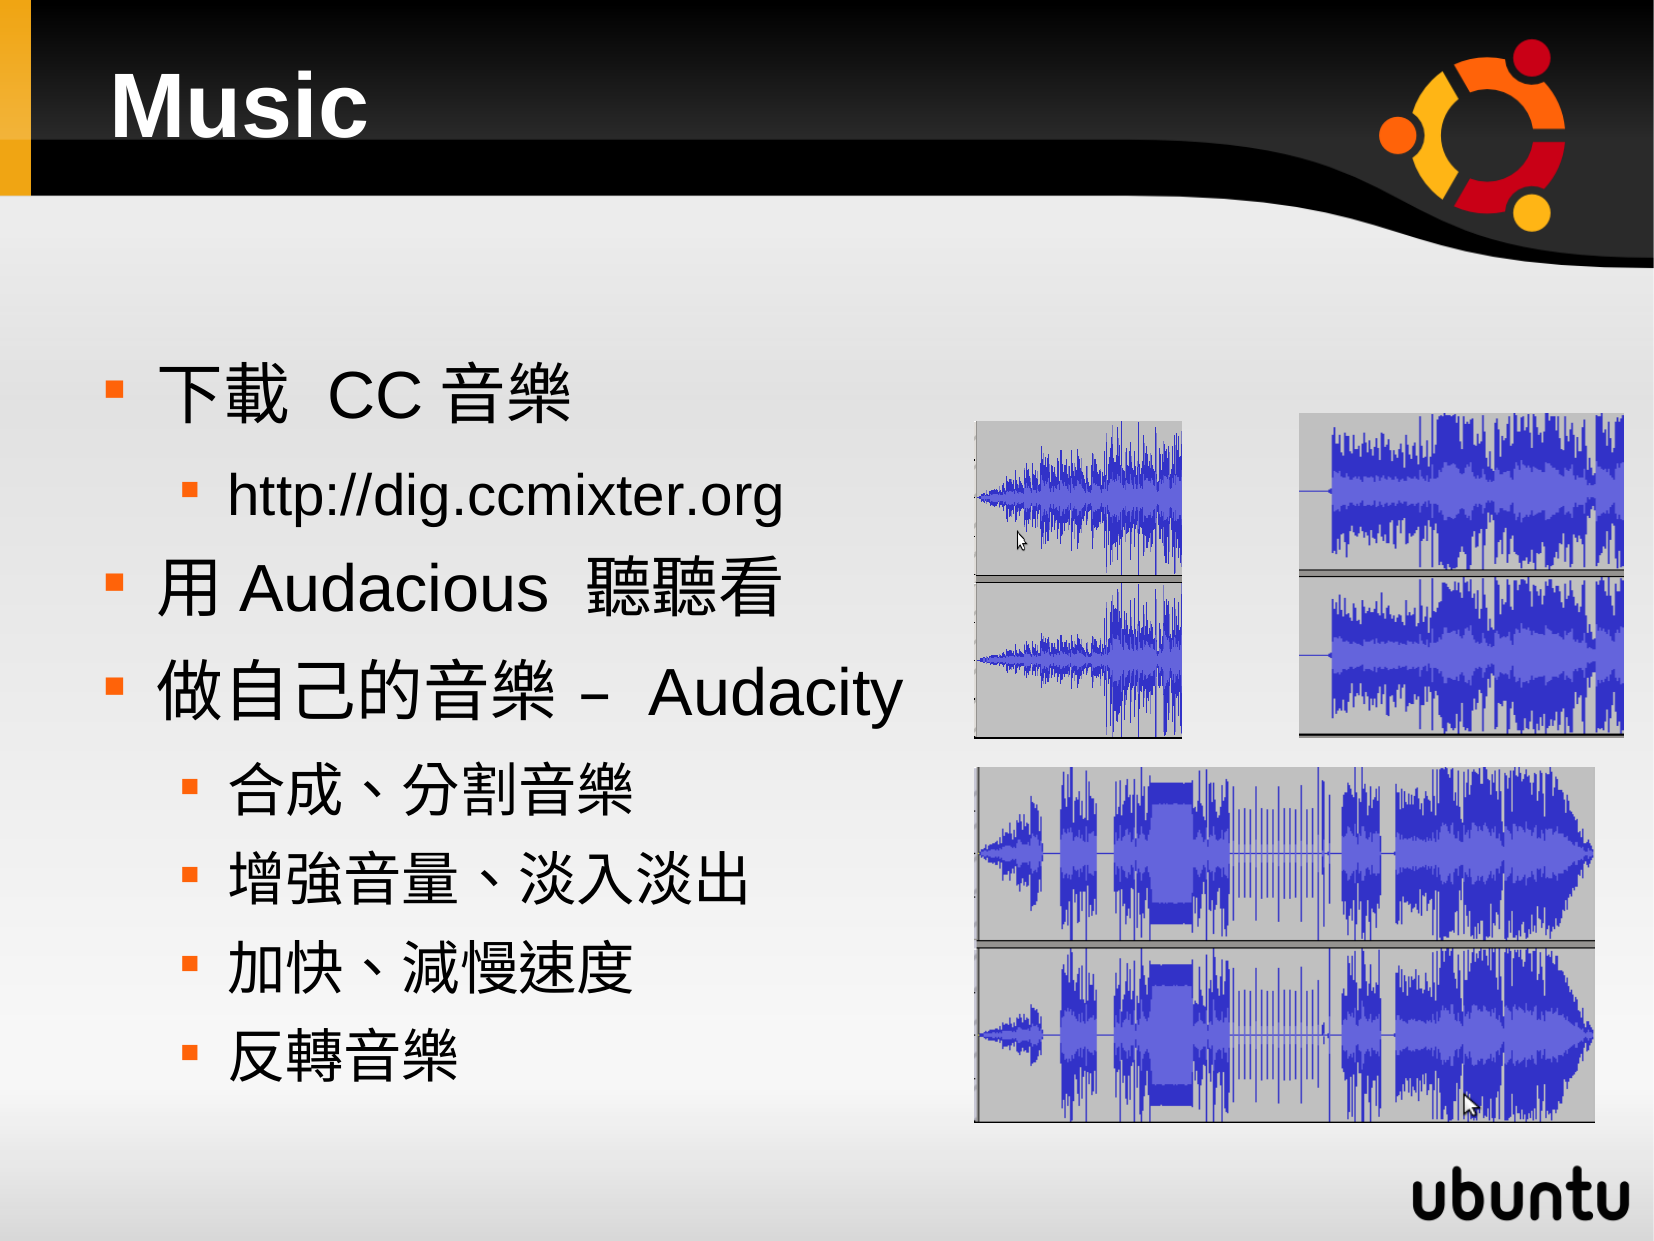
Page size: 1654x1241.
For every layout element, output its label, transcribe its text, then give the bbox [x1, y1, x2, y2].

list 下載 CC音樂 http://dig.ccmixter.org 用Audacious 聽聽看 做自己的音樂 – Audacity 合成、分割音樂 增強音量、淡入淡出 加快、減慢速度 反轉音樂 [85, 354, 1574, 1107]
title Music [76, 0, 1565, 208]
picture [0, 0, 1654, 1241]
